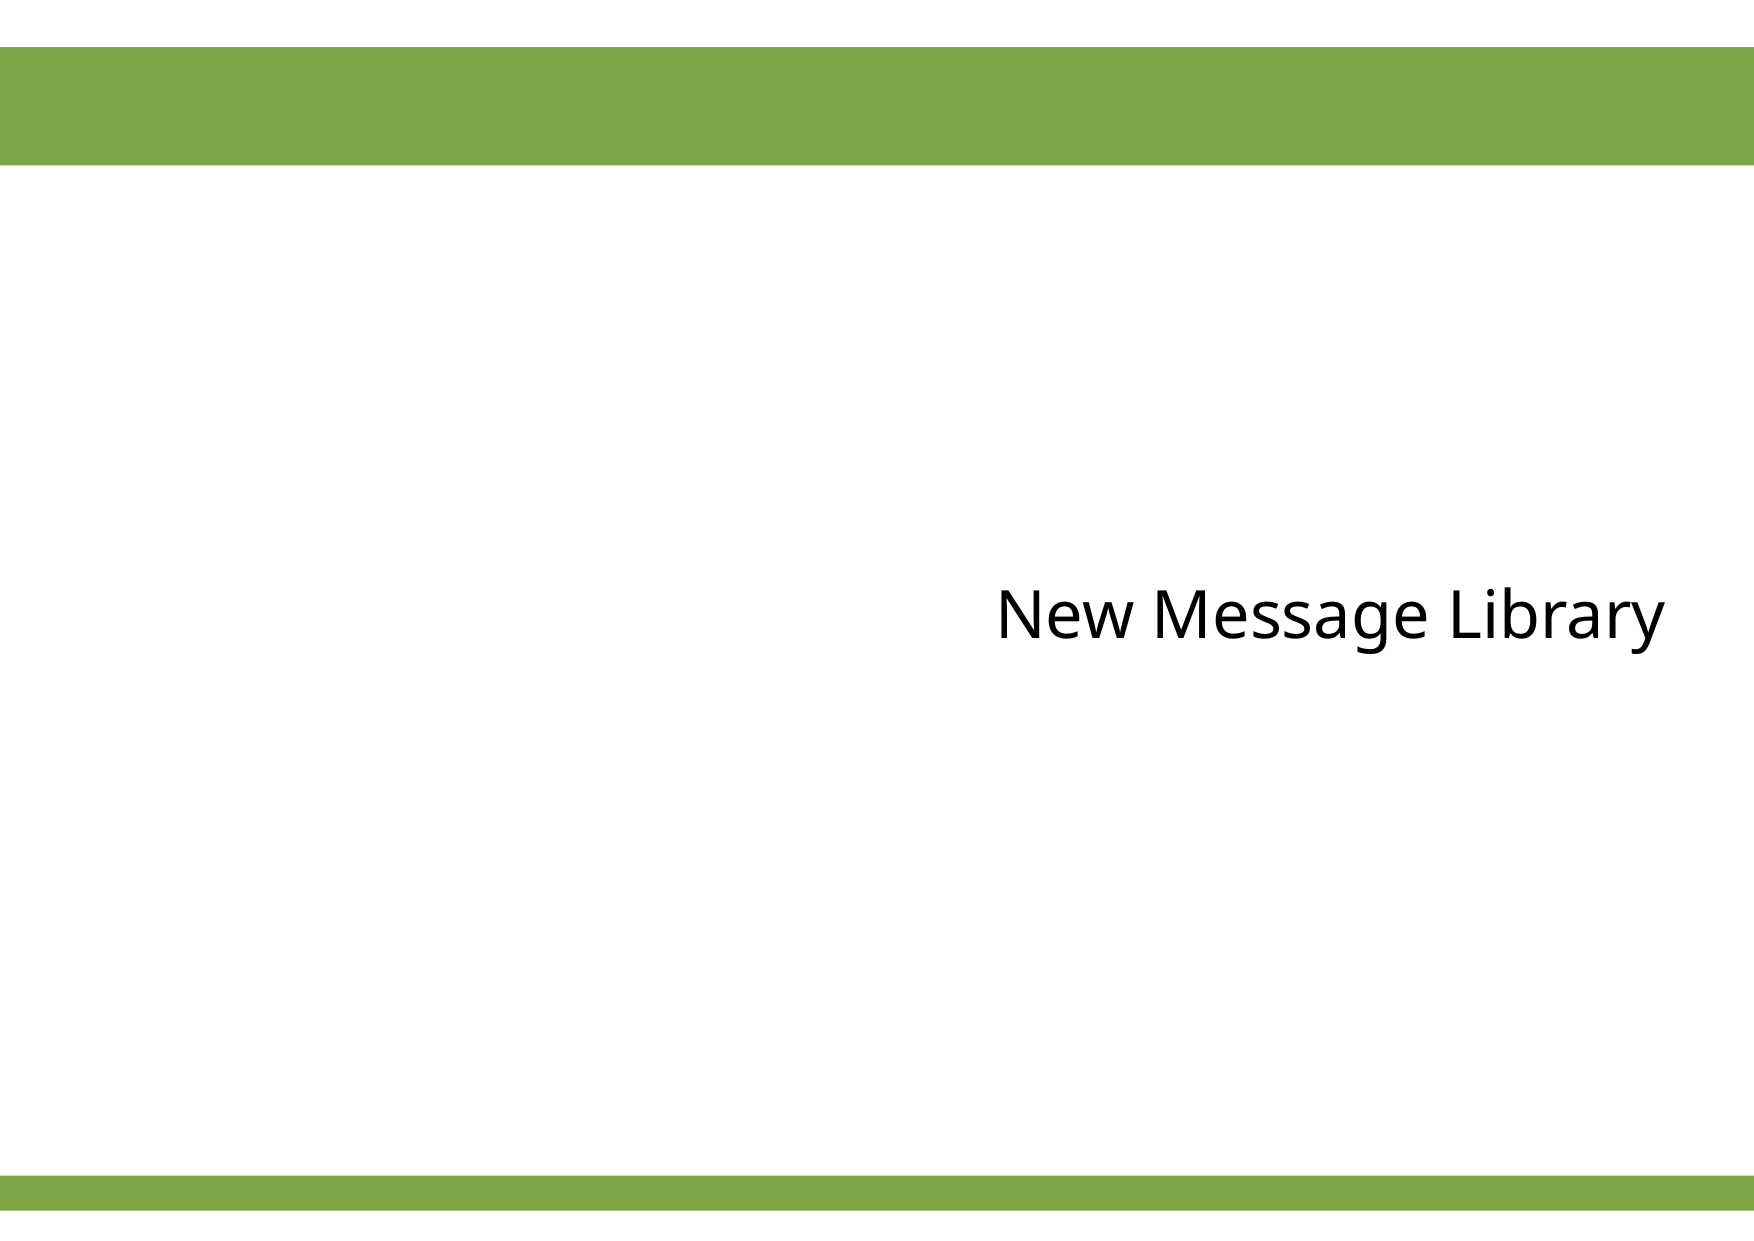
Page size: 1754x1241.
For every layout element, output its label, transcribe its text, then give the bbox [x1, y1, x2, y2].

list New Message Library [87, 206, 1667, 1171]
